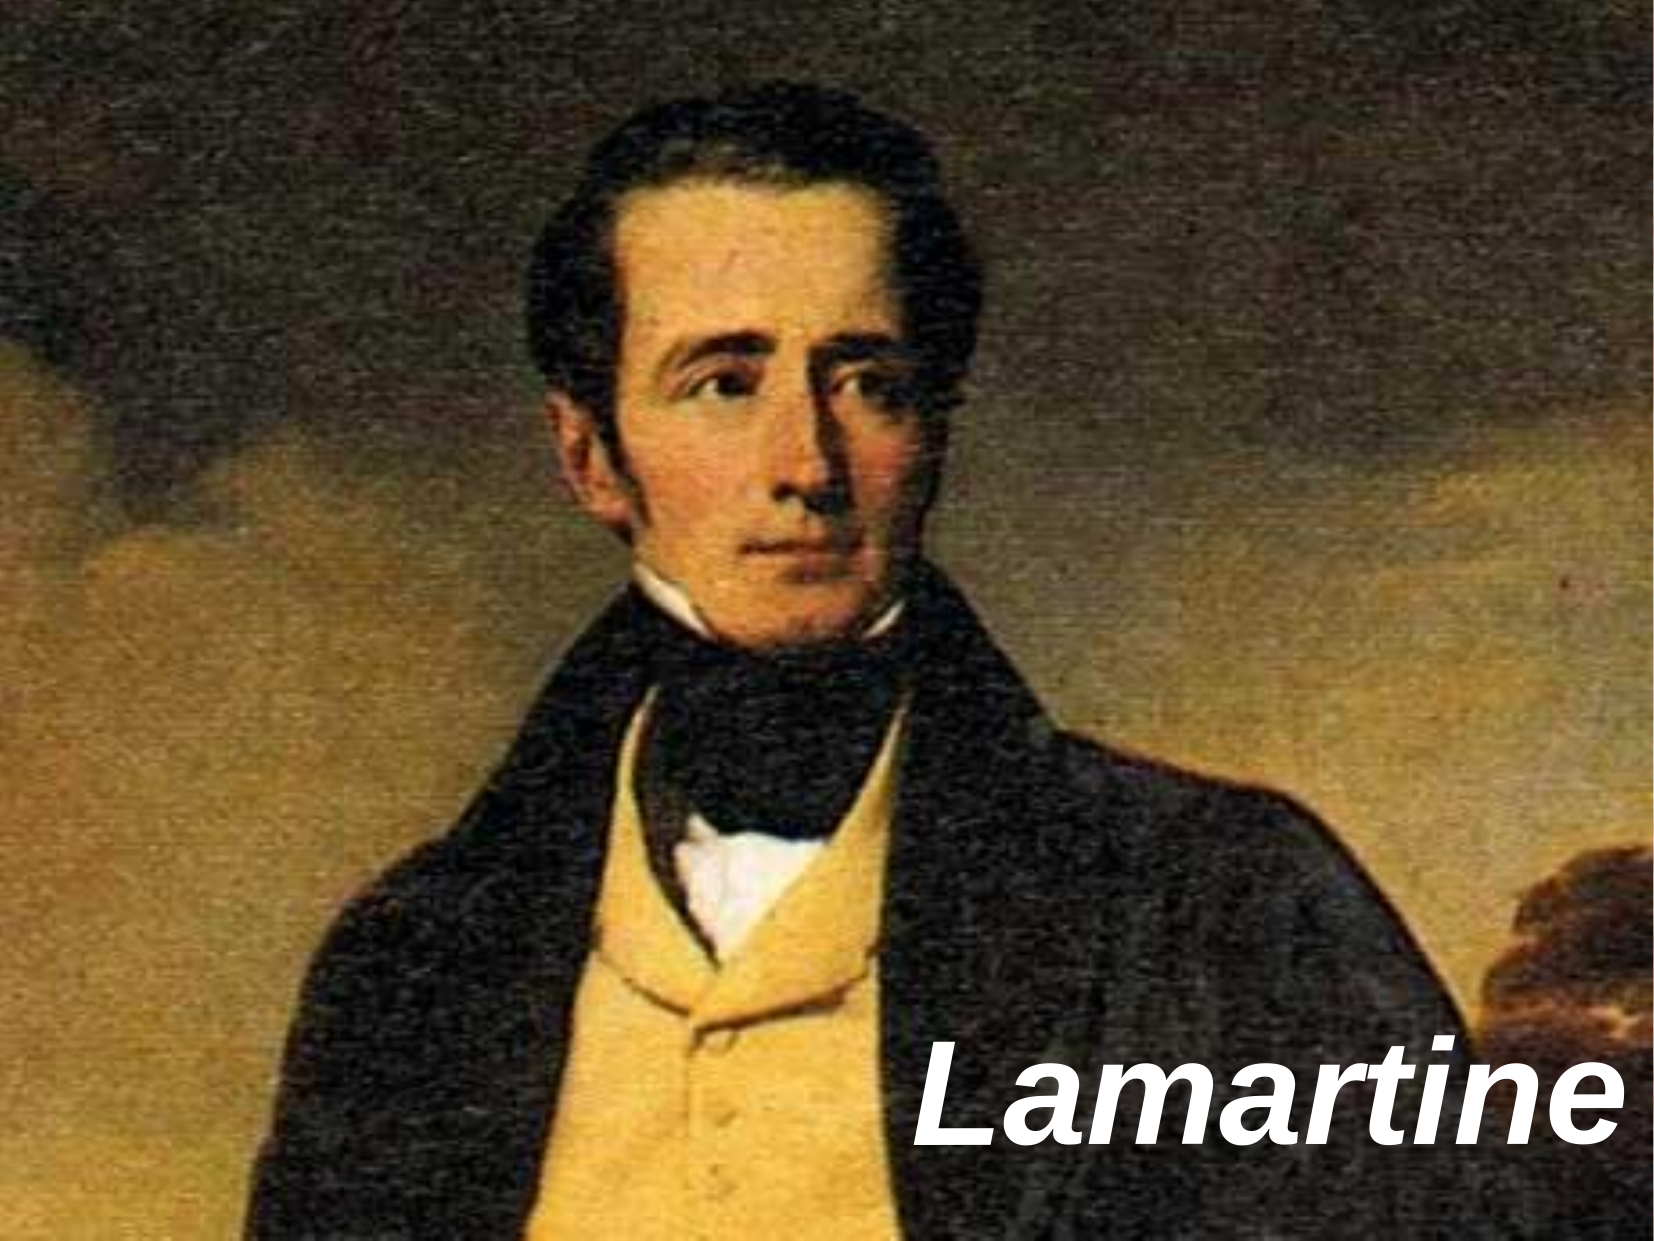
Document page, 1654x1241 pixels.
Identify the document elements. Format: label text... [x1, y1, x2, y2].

title Lamartine [874, 920, 1654, 1241]
picture [0, 0, 1654, 1241]
